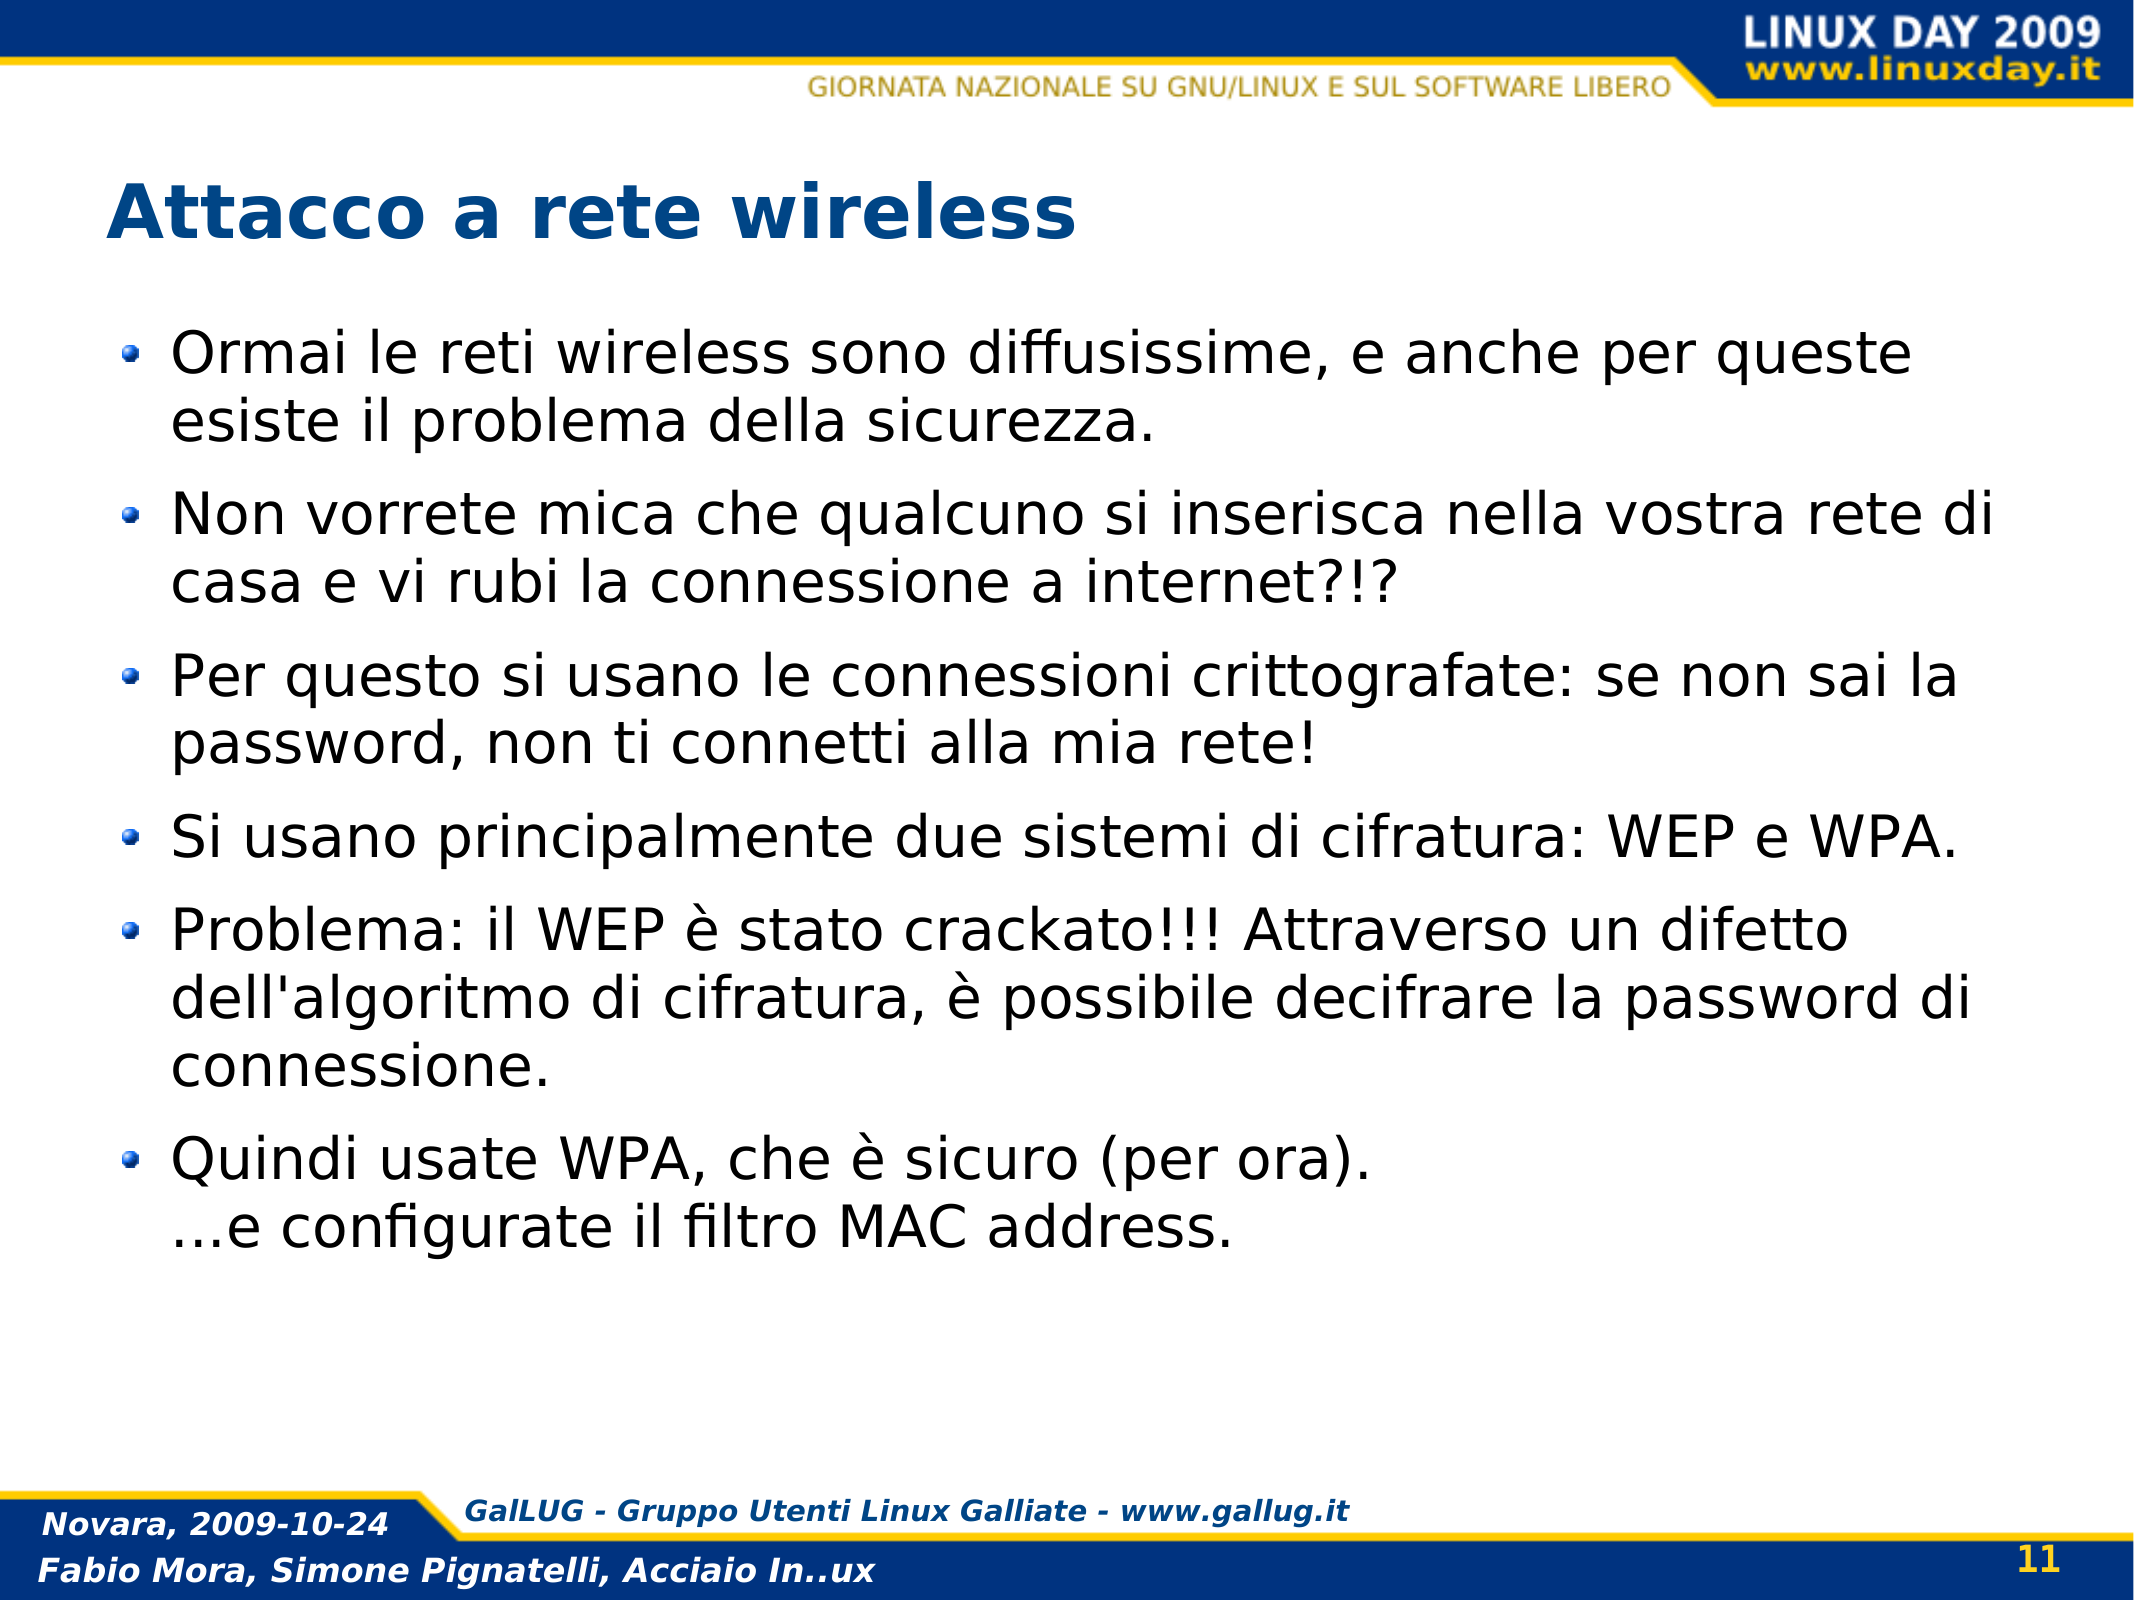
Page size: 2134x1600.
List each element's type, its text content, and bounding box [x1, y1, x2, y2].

title Attacco a rete wireless [106, 159, 2080, 267]
picture [0, 0, 2134, 1600]
list Ormai le reti wireless sono diffusissime, e anche per queste esiste il problema della sicurezza. Non vorrete mica che qualcuno si inserisca nella vostra rete di casa e vi rubi la connessione a internet?!? Per questo si usano le connessioni crittografate: se non sai la password, non ti connetti alla mia rete! Si usano principalmente due sistemi di cifratura: WEP e WPA. Problema: il WEP è stato crackato!!! Attraverso un difetto dell'algoritmo di cifratura, è possibile decifrare la password di connessione. Quindi usate WPA, che è sicuro (per ora). ...e configurate il filtro MAC address. [106, 319, 2027, 1441]
